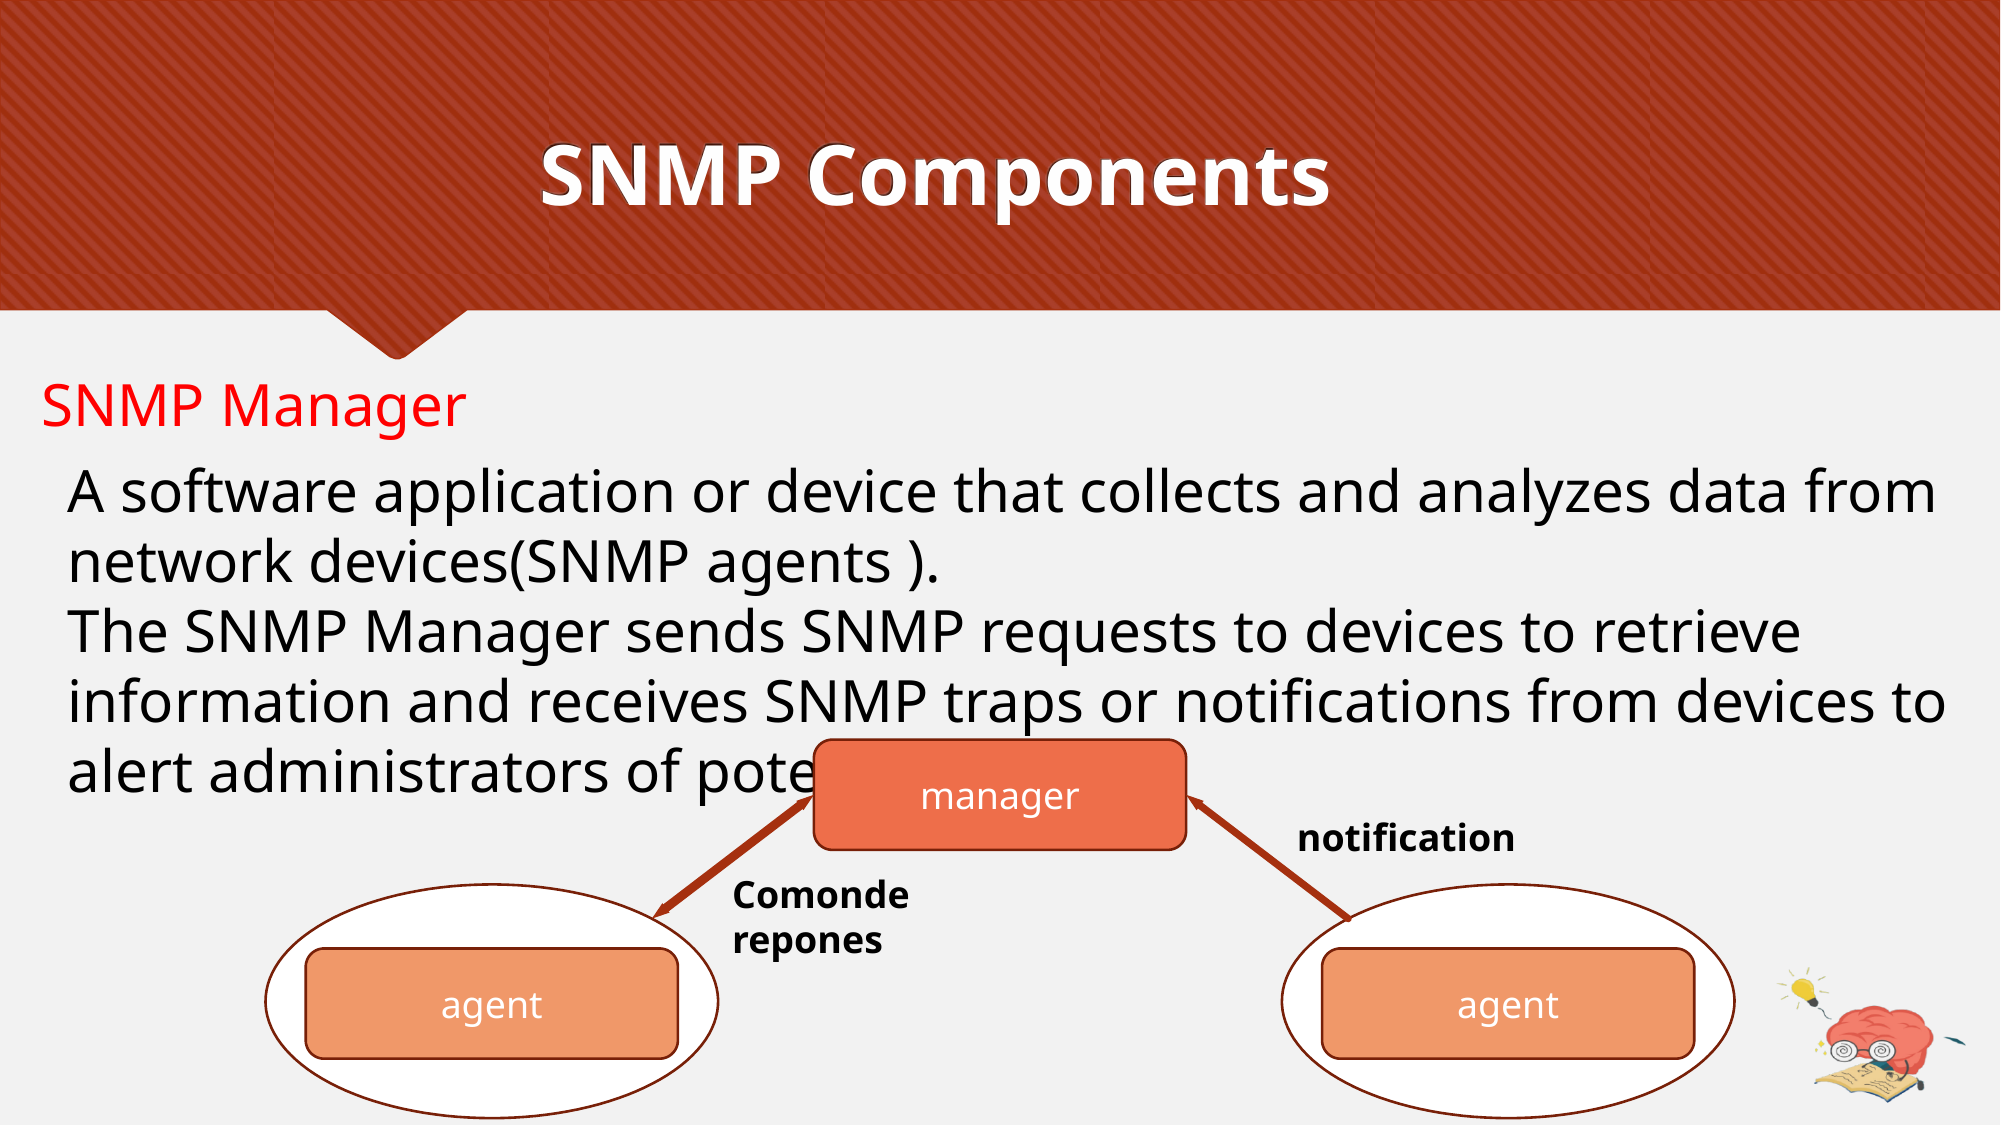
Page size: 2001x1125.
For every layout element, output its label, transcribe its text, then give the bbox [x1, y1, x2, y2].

text_box agent [1322, 948, 1695, 1059]
text_box A software application or device that collects and analyzes data from network devices(SNMP agents ). The SNMP Manager sends SNMP requests to devices to retrieve information and receives SNMP traps or notifications from devices to alert administrators of potential issues. [52, 446, 2000, 816]
text_box SNMP Manager [25, 360, 563, 447]
title SNMP Components [330, 66, 1563, 230]
text_box notification [1281, 806, 1519, 867]
picture [1734, 952, 2000, 1119]
text_box [1281, 884, 1735, 1119]
text_box Comonde repones [717, 863, 933, 970]
text_box [265, 884, 719, 1119]
text_box manager [813, 739, 1187, 850]
text_box agent [305, 948, 678, 1059]
